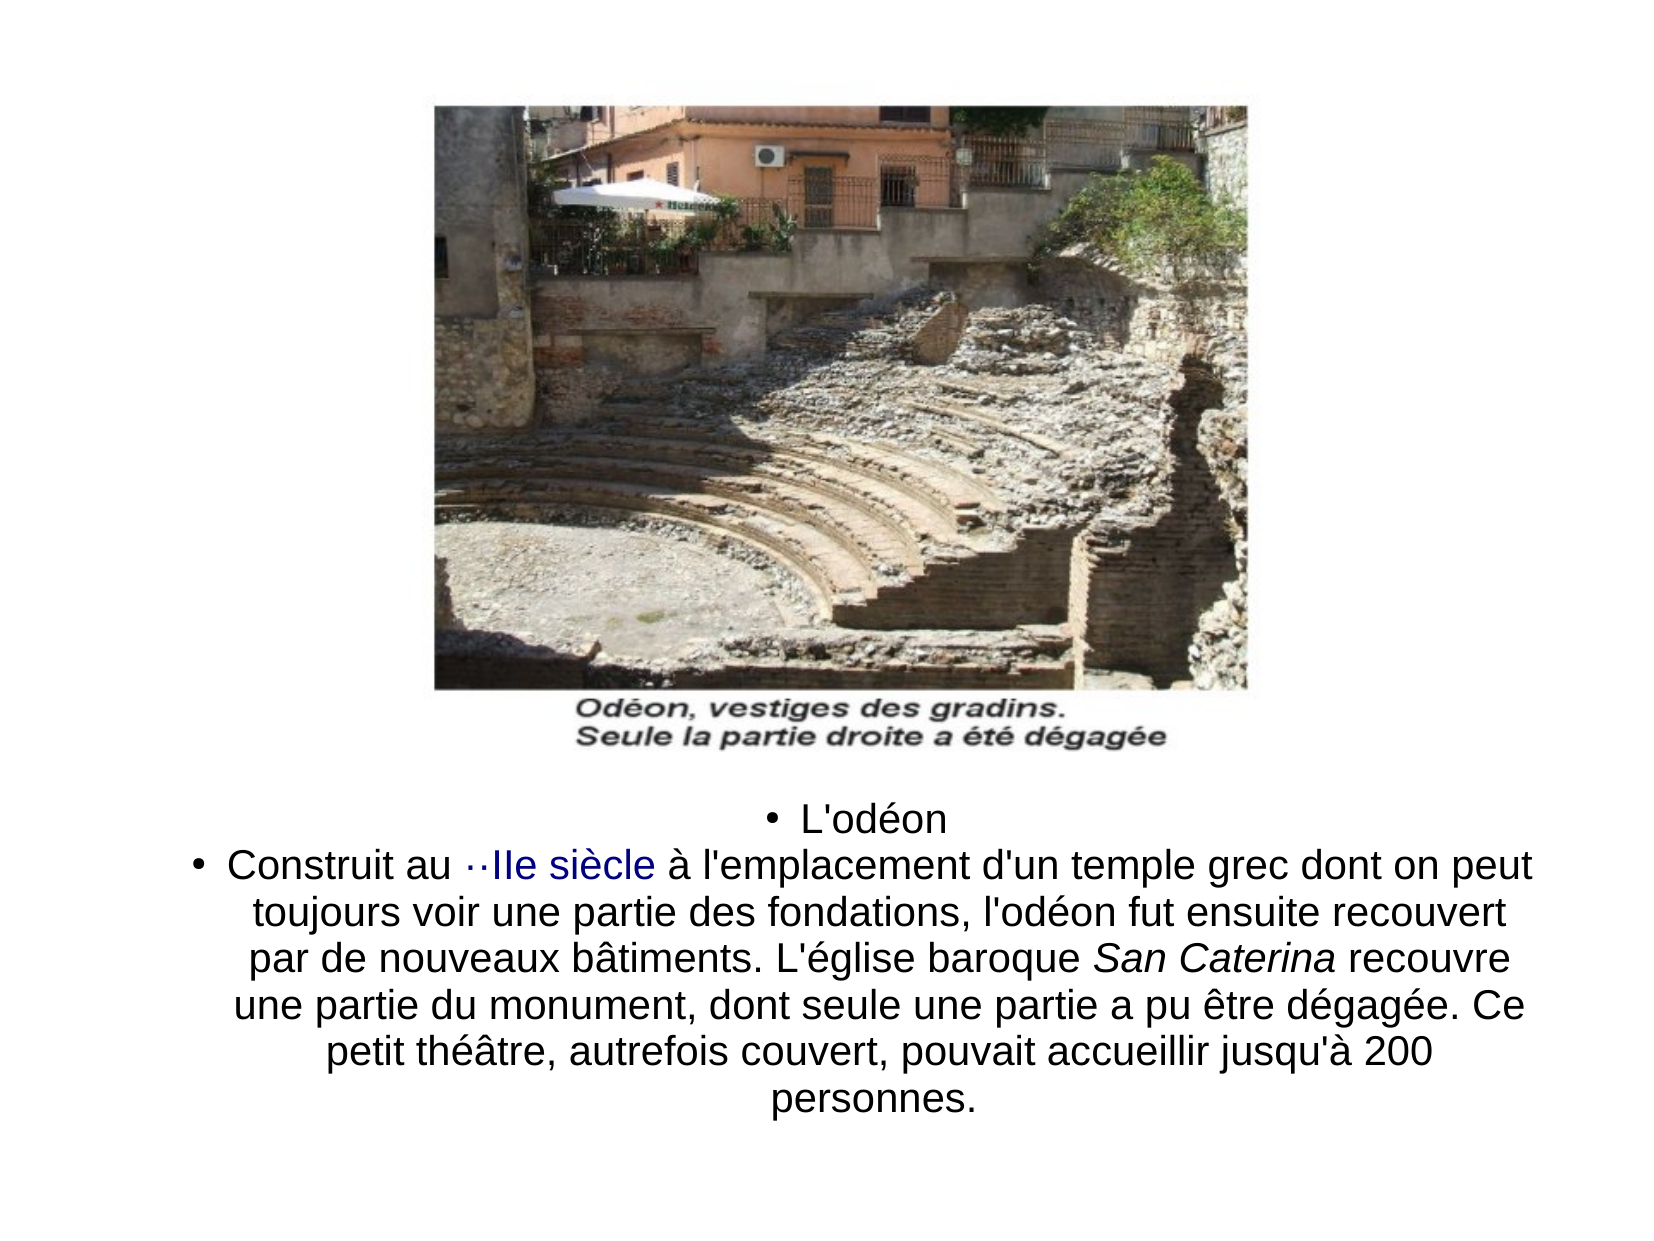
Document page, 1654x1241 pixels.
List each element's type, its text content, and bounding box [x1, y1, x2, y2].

picture [354, 29, 1329, 768]
subtitle L'odéon Construit au ··IIe siècle à l'emplacement d'un temple grec dont on peut toujours voir une partie des fondations, l'odéon fut ensuite recouvert par de nouveaux bâtiments. L'église baroque San Caterina recouvre une partie du monument, dont seule une partie a pu être dégagée. Ce petit théâtre, autrefois couvert, pouvait accueillir jusqu'à 200 personnes. [47, 794, 1536, 1123]
